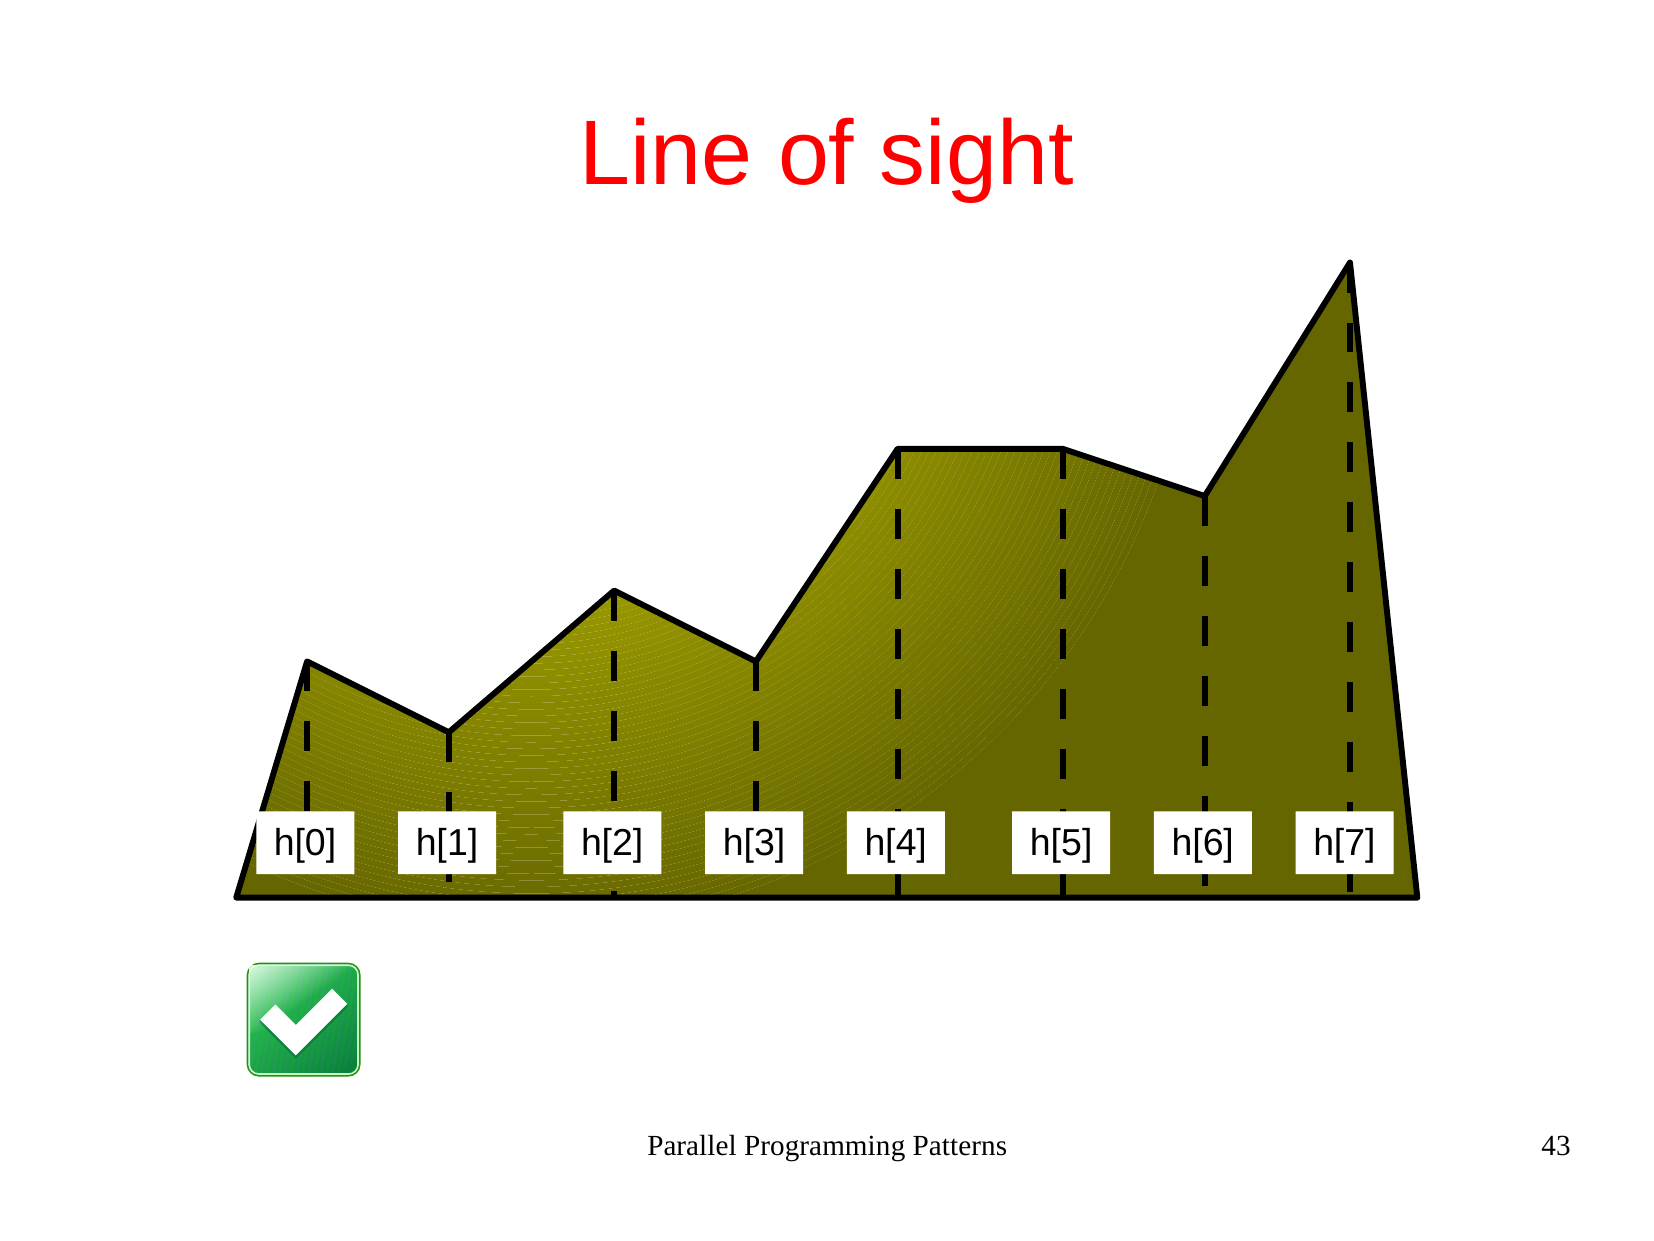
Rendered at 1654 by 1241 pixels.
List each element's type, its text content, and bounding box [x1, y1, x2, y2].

title Line of sight [82, 49, 1571, 257]
text_box h[4] [846, 811, 945, 875]
text_box h[7] [1295, 811, 1394, 875]
text_box [236, 267, 1418, 898]
text_box h[0] [256, 811, 355, 875]
text_box h[6] [1153, 811, 1252, 875]
text_box h[5] [1012, 811, 1111, 875]
text_box h[1] [398, 811, 497, 875]
text_box h[3] [705, 811, 804, 875]
text_box h[2] [563, 811, 662, 875]
picture [212, 931, 391, 1111]
